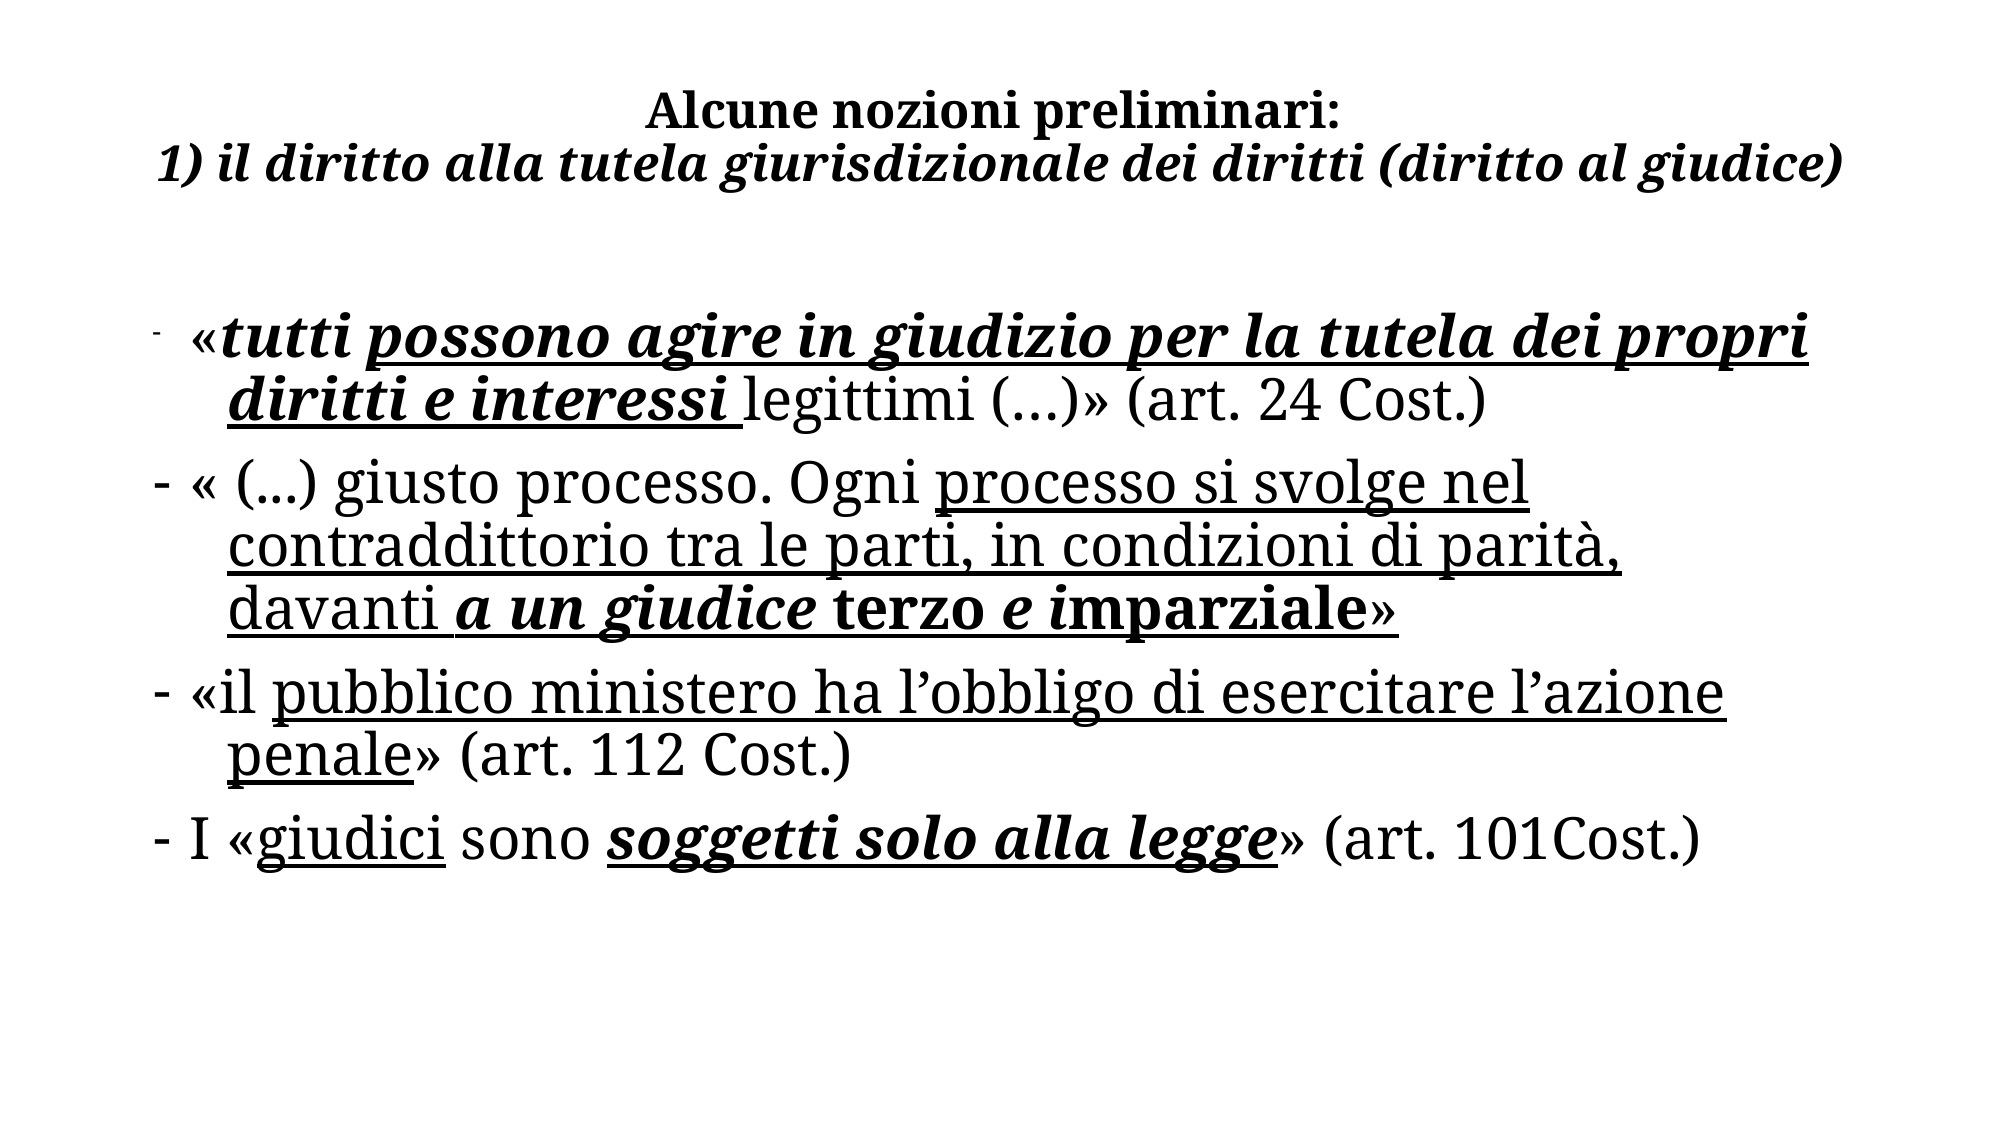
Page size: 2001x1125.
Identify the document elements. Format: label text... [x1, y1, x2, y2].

list «tutti possono agire in giudizio per la tutela dei propri diritti e interessi legittimi (…)» (art. 24 Cost.) « (...) giusto processo. Ogni processo si svolge nel contraddittorio tra le parti, in condizioni di parità, davanti a un giudice terzo e imparziale» «il pubblico ministero ha l’obbligo di esercitare l’azione penale» (art. 112 Cost.) I «giudici sono soggetti solo alla legge» (art. 101Cost.) [137, 299, 1863, 1014]
title Alcune nozioni preliminari: 1) il diritto alla tutela giurisdizionale dei diritti (diritto al giudice) [137, 59, 1863, 278]
